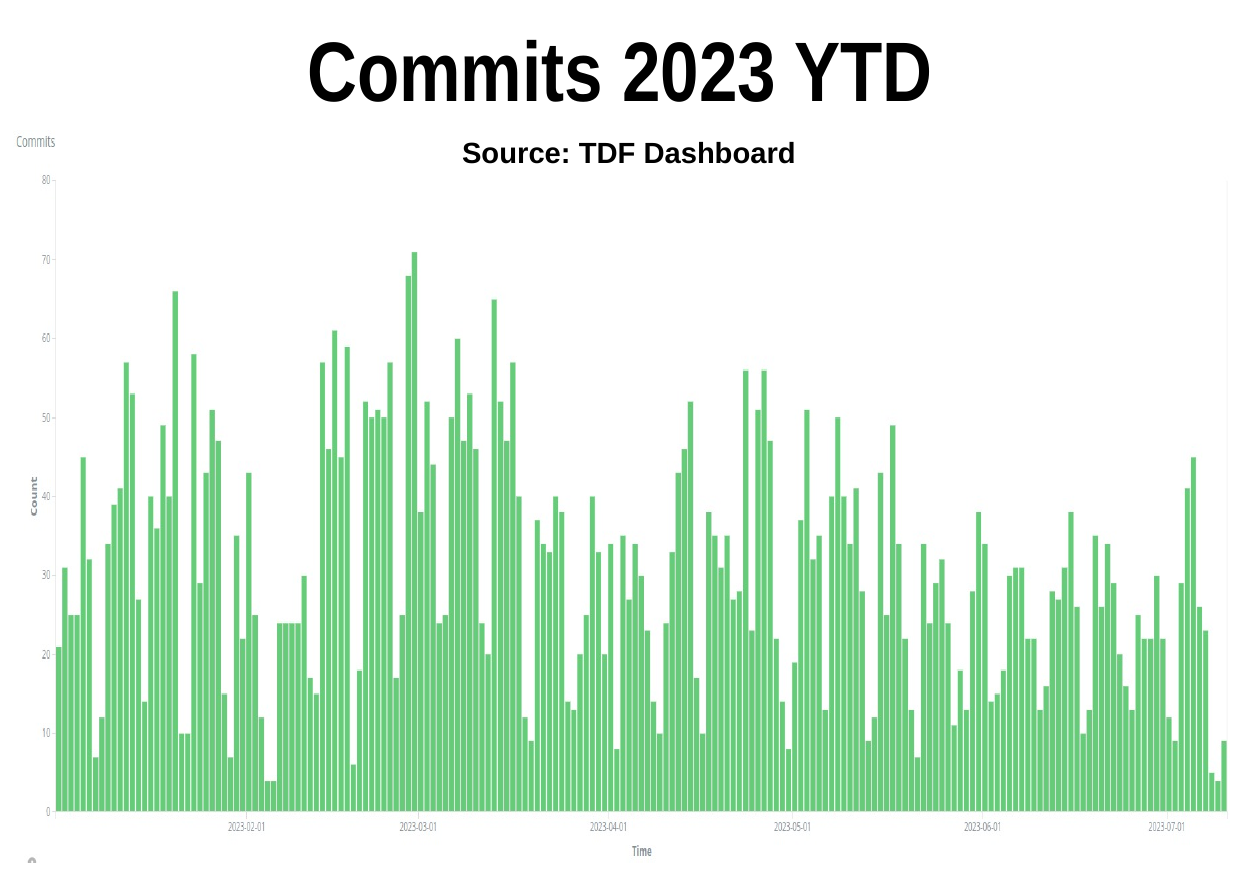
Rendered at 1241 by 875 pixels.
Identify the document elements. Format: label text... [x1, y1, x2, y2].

title Commits 2023 YTD [11, 11, 1229, 131]
text_box Source: TDF Dashboard [447, 130, 812, 184]
picture [13, 130, 1230, 863]
